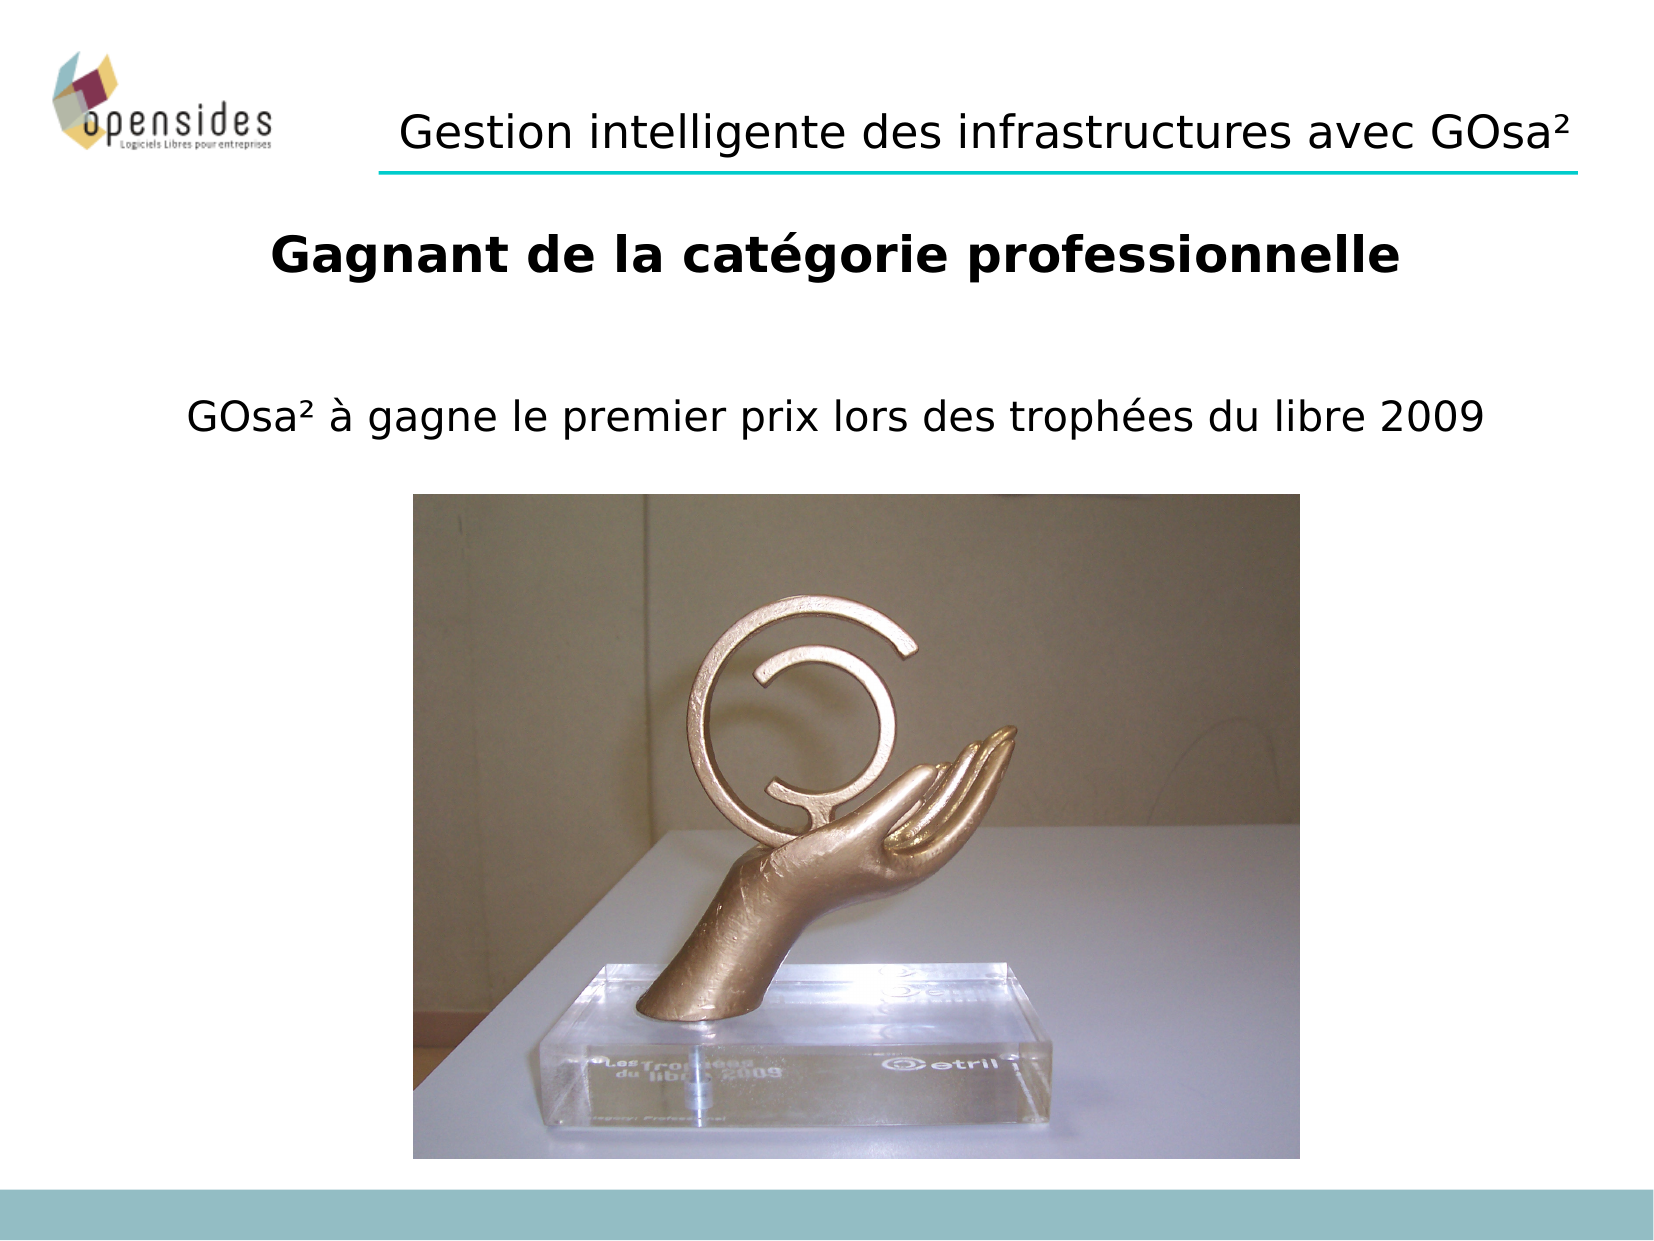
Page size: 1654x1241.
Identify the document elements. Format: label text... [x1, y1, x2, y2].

text_box [0, 1189, 1654, 1241]
text_box [378, 171, 1578, 175]
text_box Gestion intelligente des infrastructures avec GOsa² [317, 98, 1654, 167]
picture [22, 30, 308, 187]
list Gagnant de la catégorie professionnelle GOsa² à gagne le premier prix lors des trophées du libre 2009 [121, 226, 1534, 505]
picture [413, 494, 1300, 1159]
